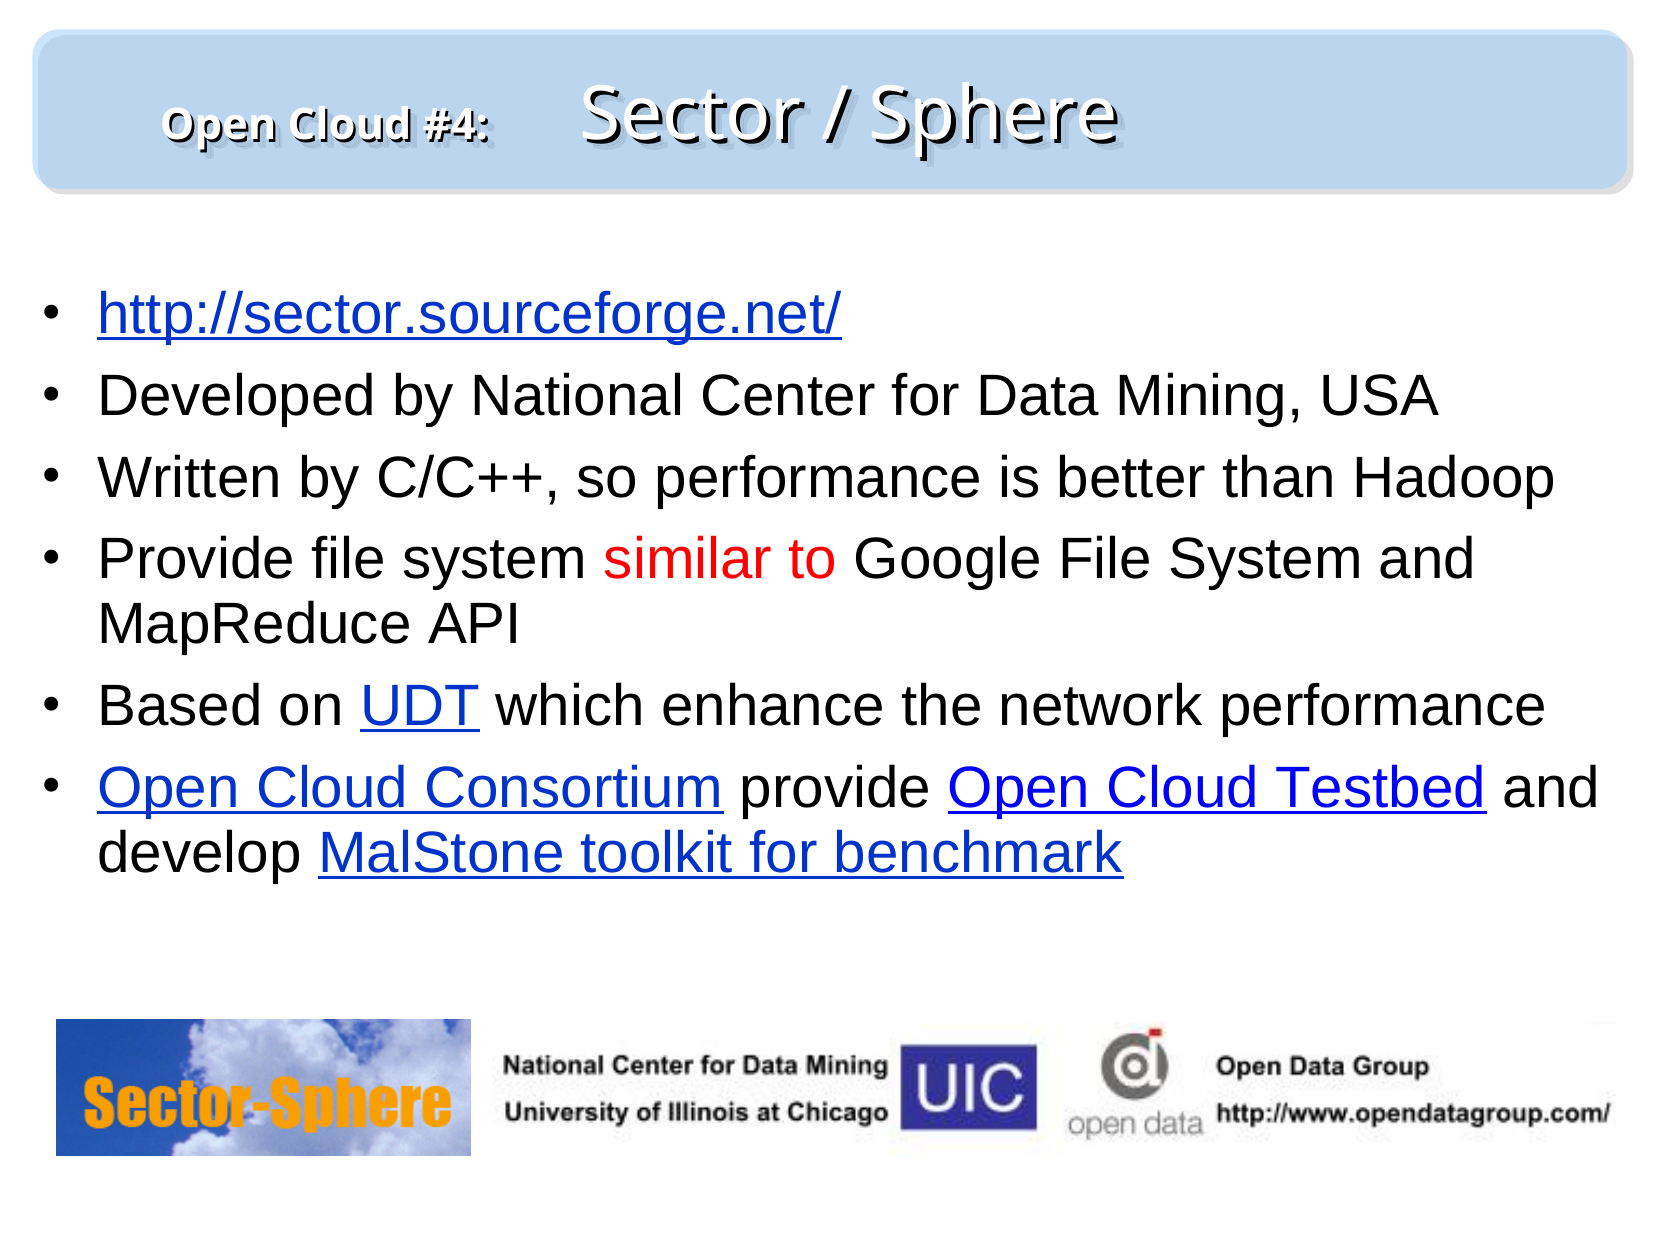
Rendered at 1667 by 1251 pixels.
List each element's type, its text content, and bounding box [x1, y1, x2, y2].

picture [476, 1021, 1629, 1158]
text_box http://sector.sourceforge.net/ Developed by National Center for Data Mining, USA Written by C/C++, so performance is better than Hadoop Provide file system similar to Google File System and MapReduce API Based on UDT which enhance the network performance Open Cloud Consortium provide Open Cloud Testbed and develop MalStone toolkit for benchmark [41, 277, 1607, 1046]
text_box Open Cloud #4: Sector / Sphere [32, 29, 1628, 189]
picture [56, 1019, 471, 1156]
